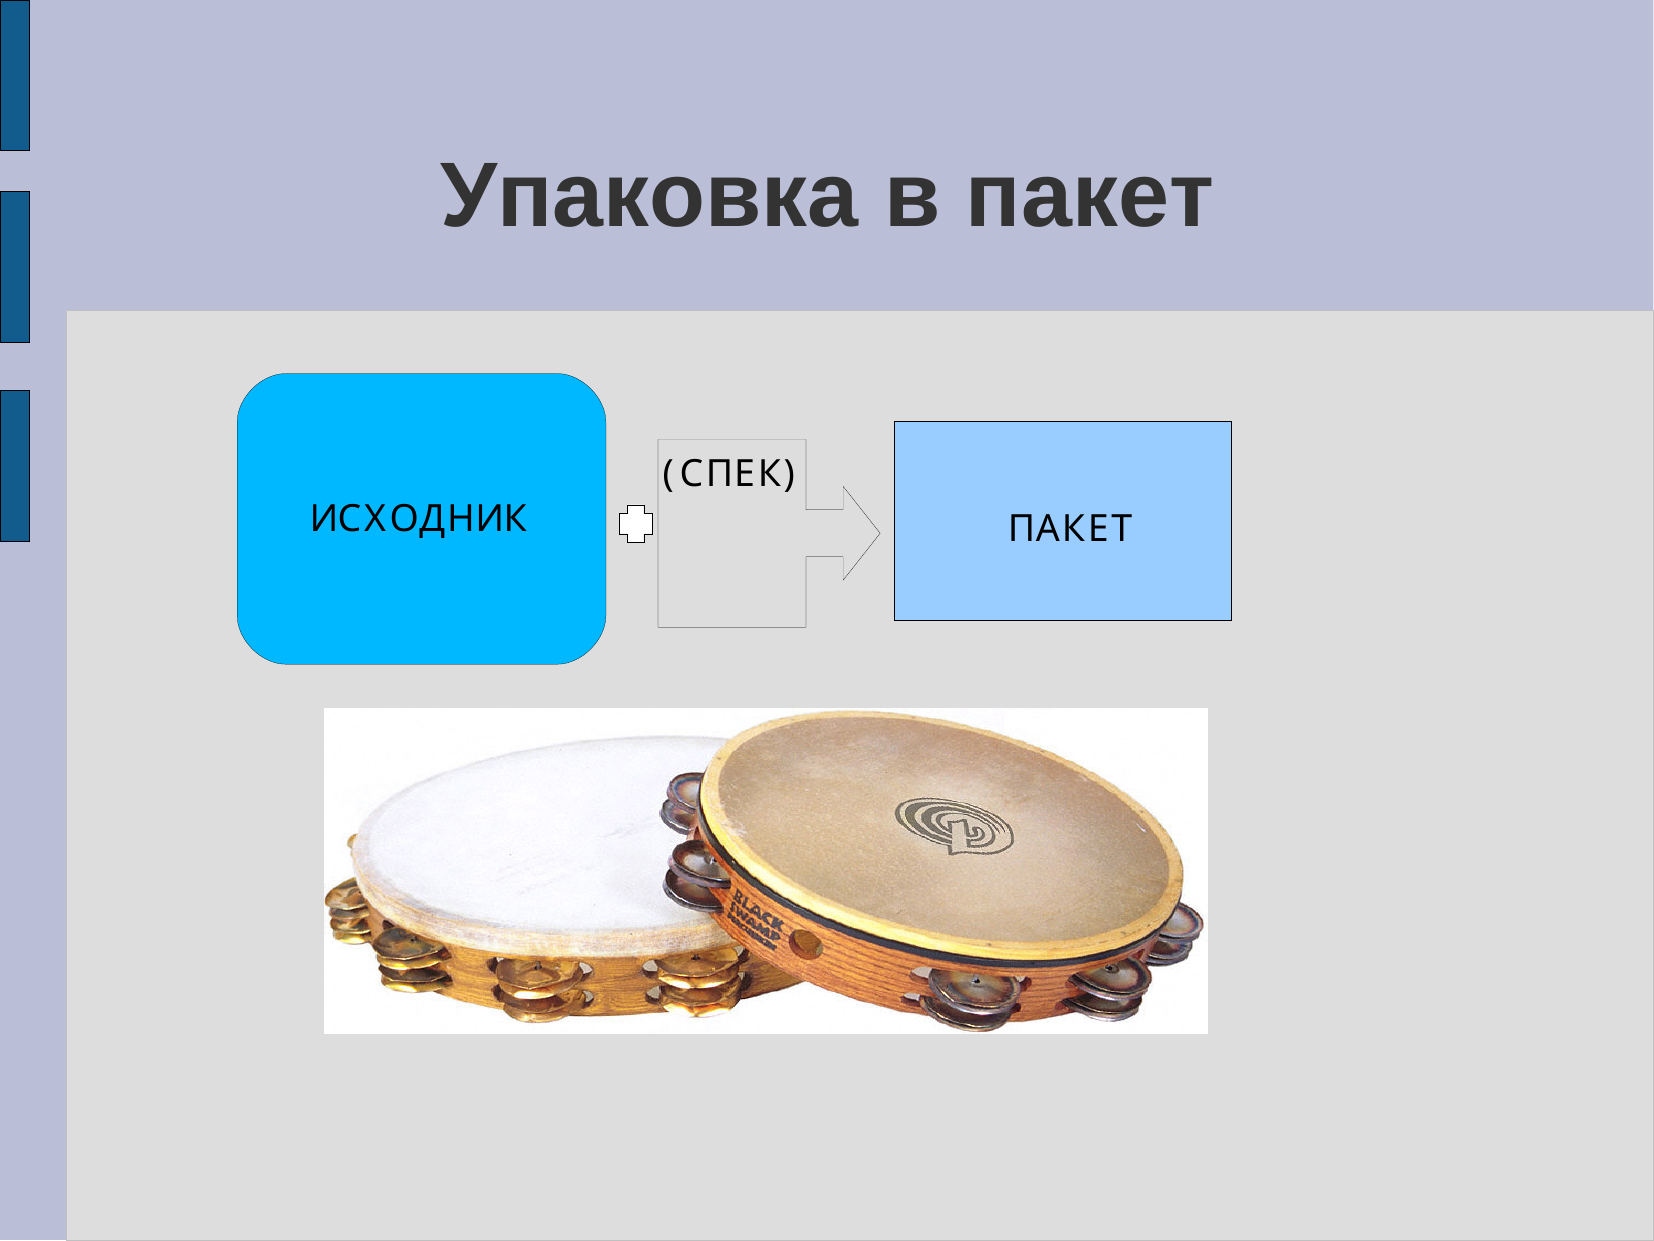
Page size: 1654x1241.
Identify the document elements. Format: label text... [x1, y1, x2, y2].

chart [122, 345, 1363, 747]
title Упаковка в пакет [121, 91, 1534, 299]
picture [324, 708, 1208, 1034]
